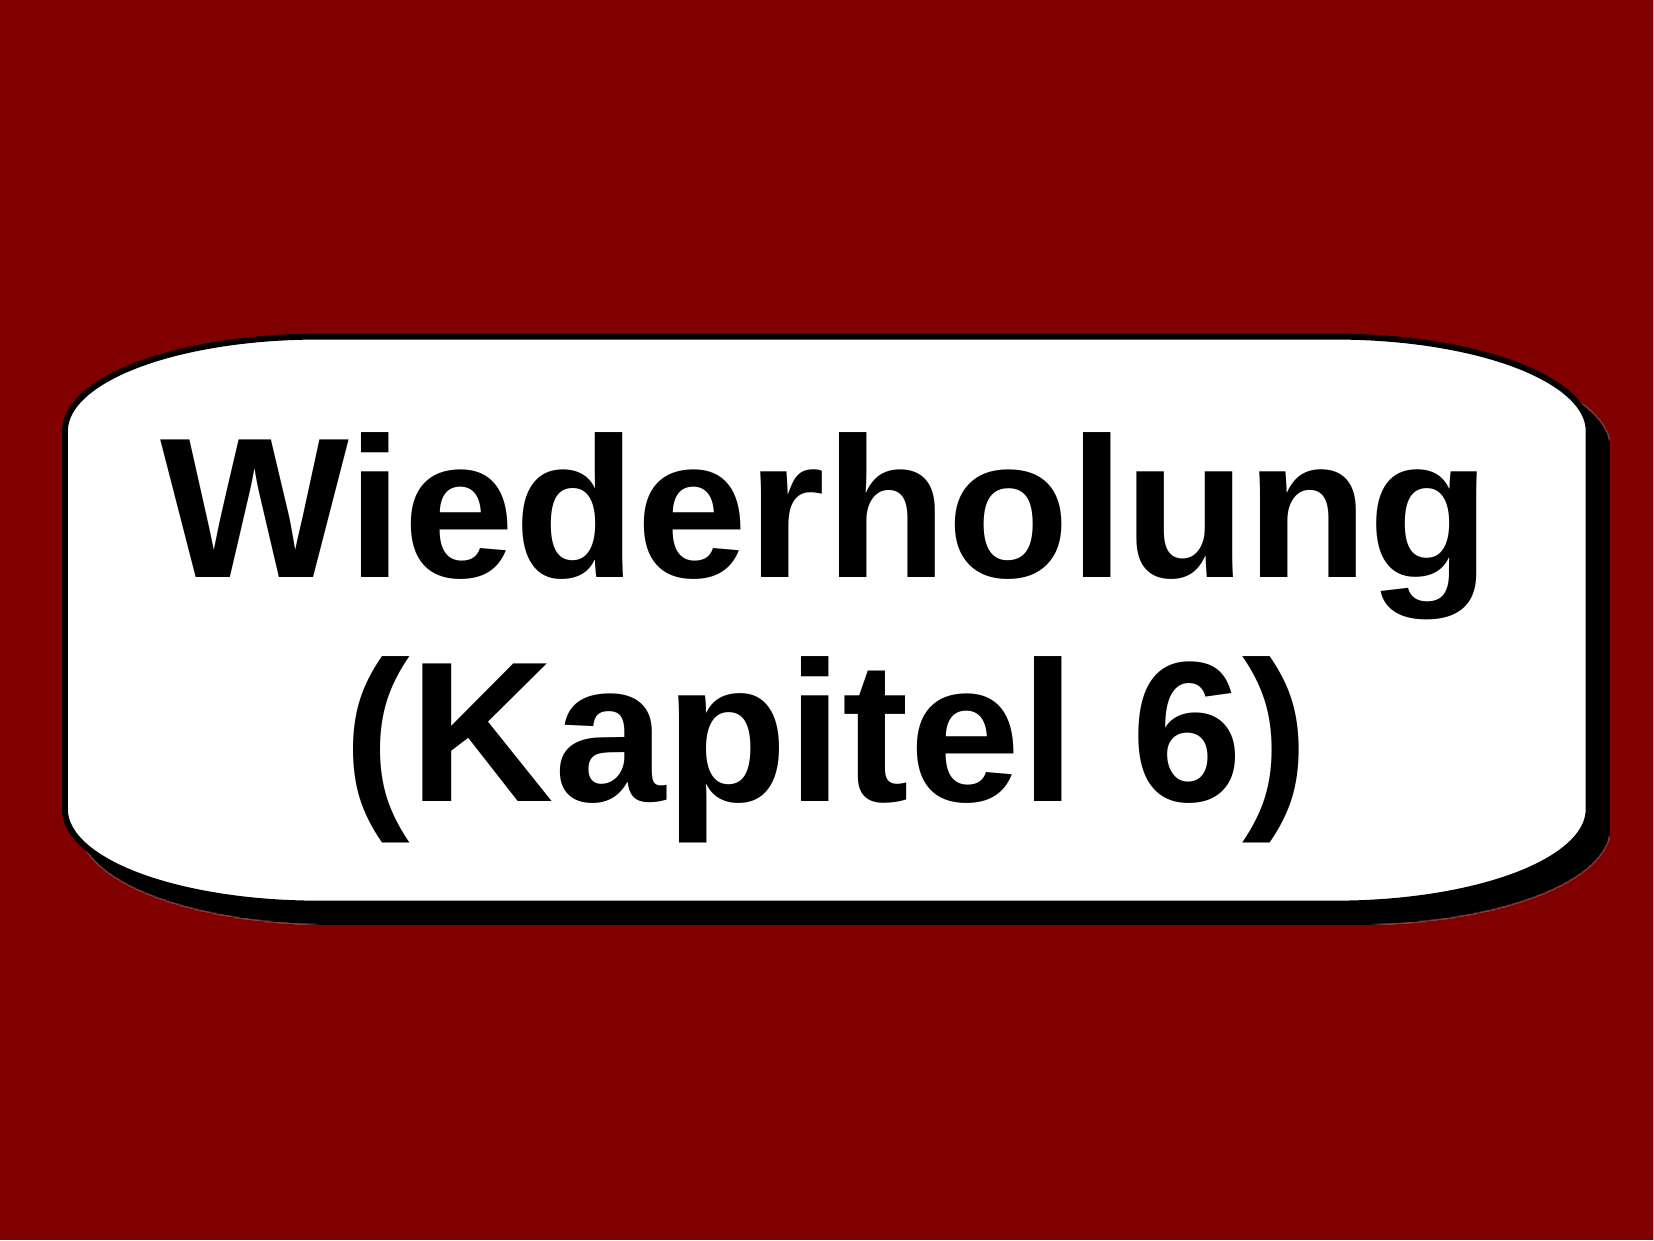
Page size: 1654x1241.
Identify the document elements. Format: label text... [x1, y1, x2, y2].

text_box Wiederholung (Kapitel 6) [64, 336, 1589, 904]
